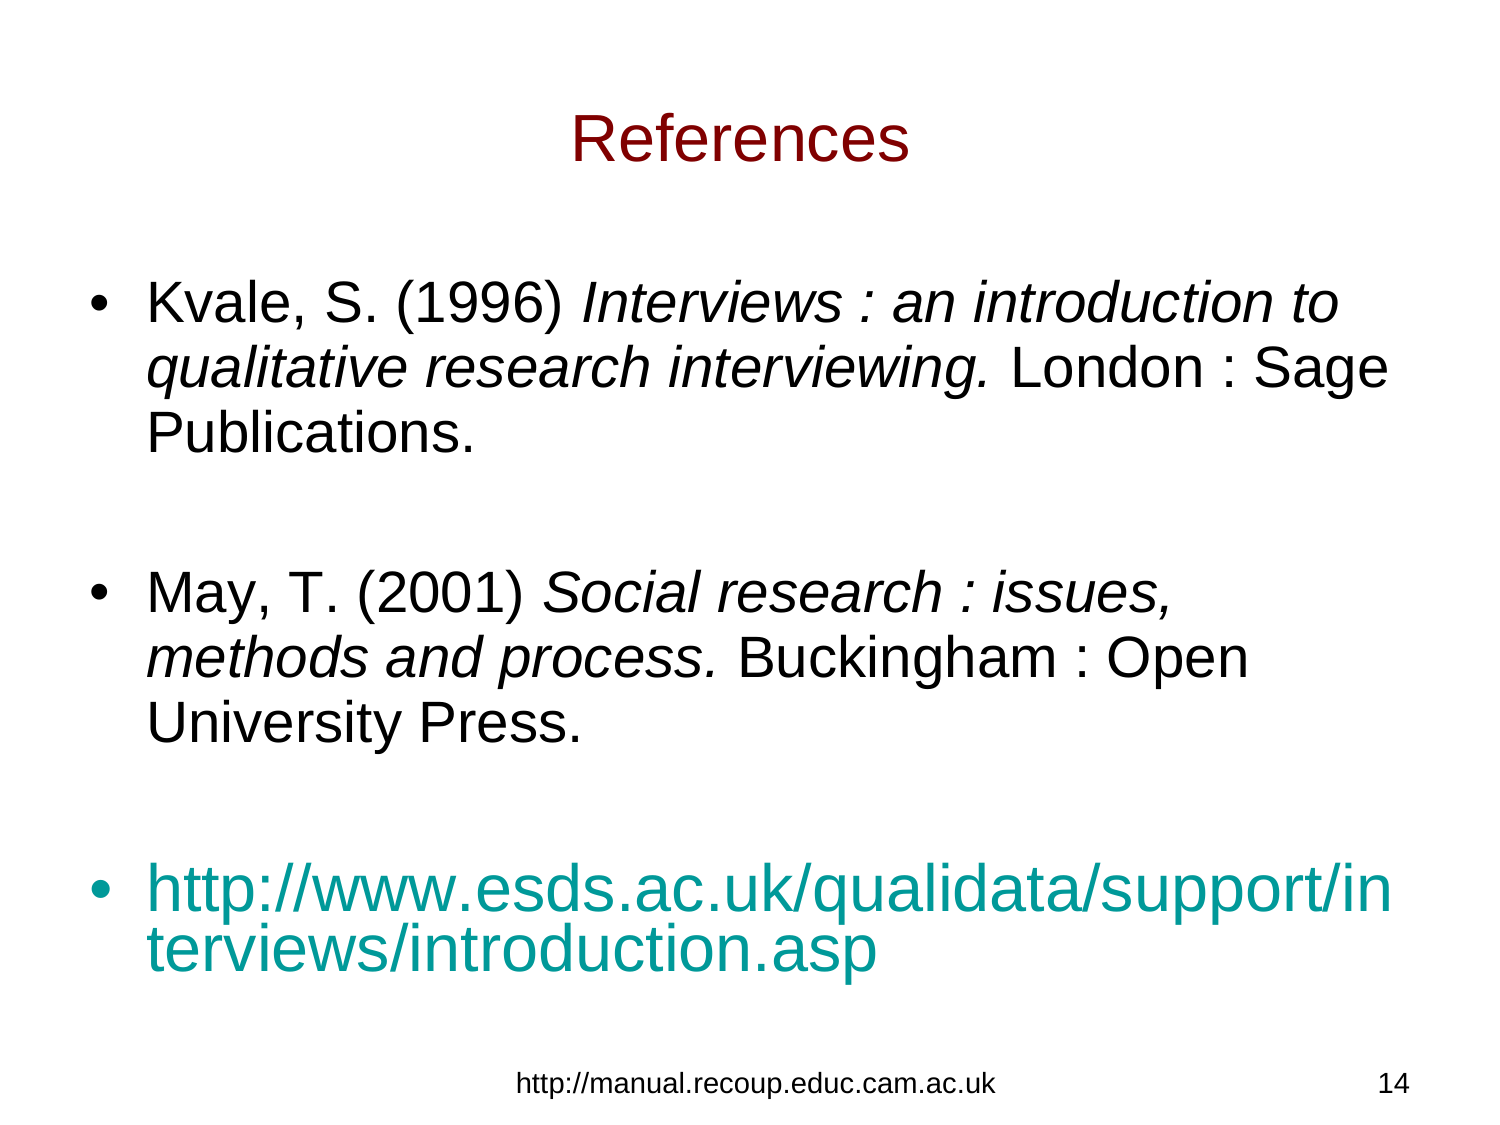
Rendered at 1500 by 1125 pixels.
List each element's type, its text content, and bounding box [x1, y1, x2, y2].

title References [75, 45, 1426, 233]
list Kvale, S. (1996) Interviews : an introduction to qualitative research interviewing. London : Sage Publications. May, T. (2001) Social research : issues, methods and process. Buckingham : Open University Press. http://www.esds.ac.uk/qualidata/support/interviews/introduction.asp [75, 262, 1426, 1058]
